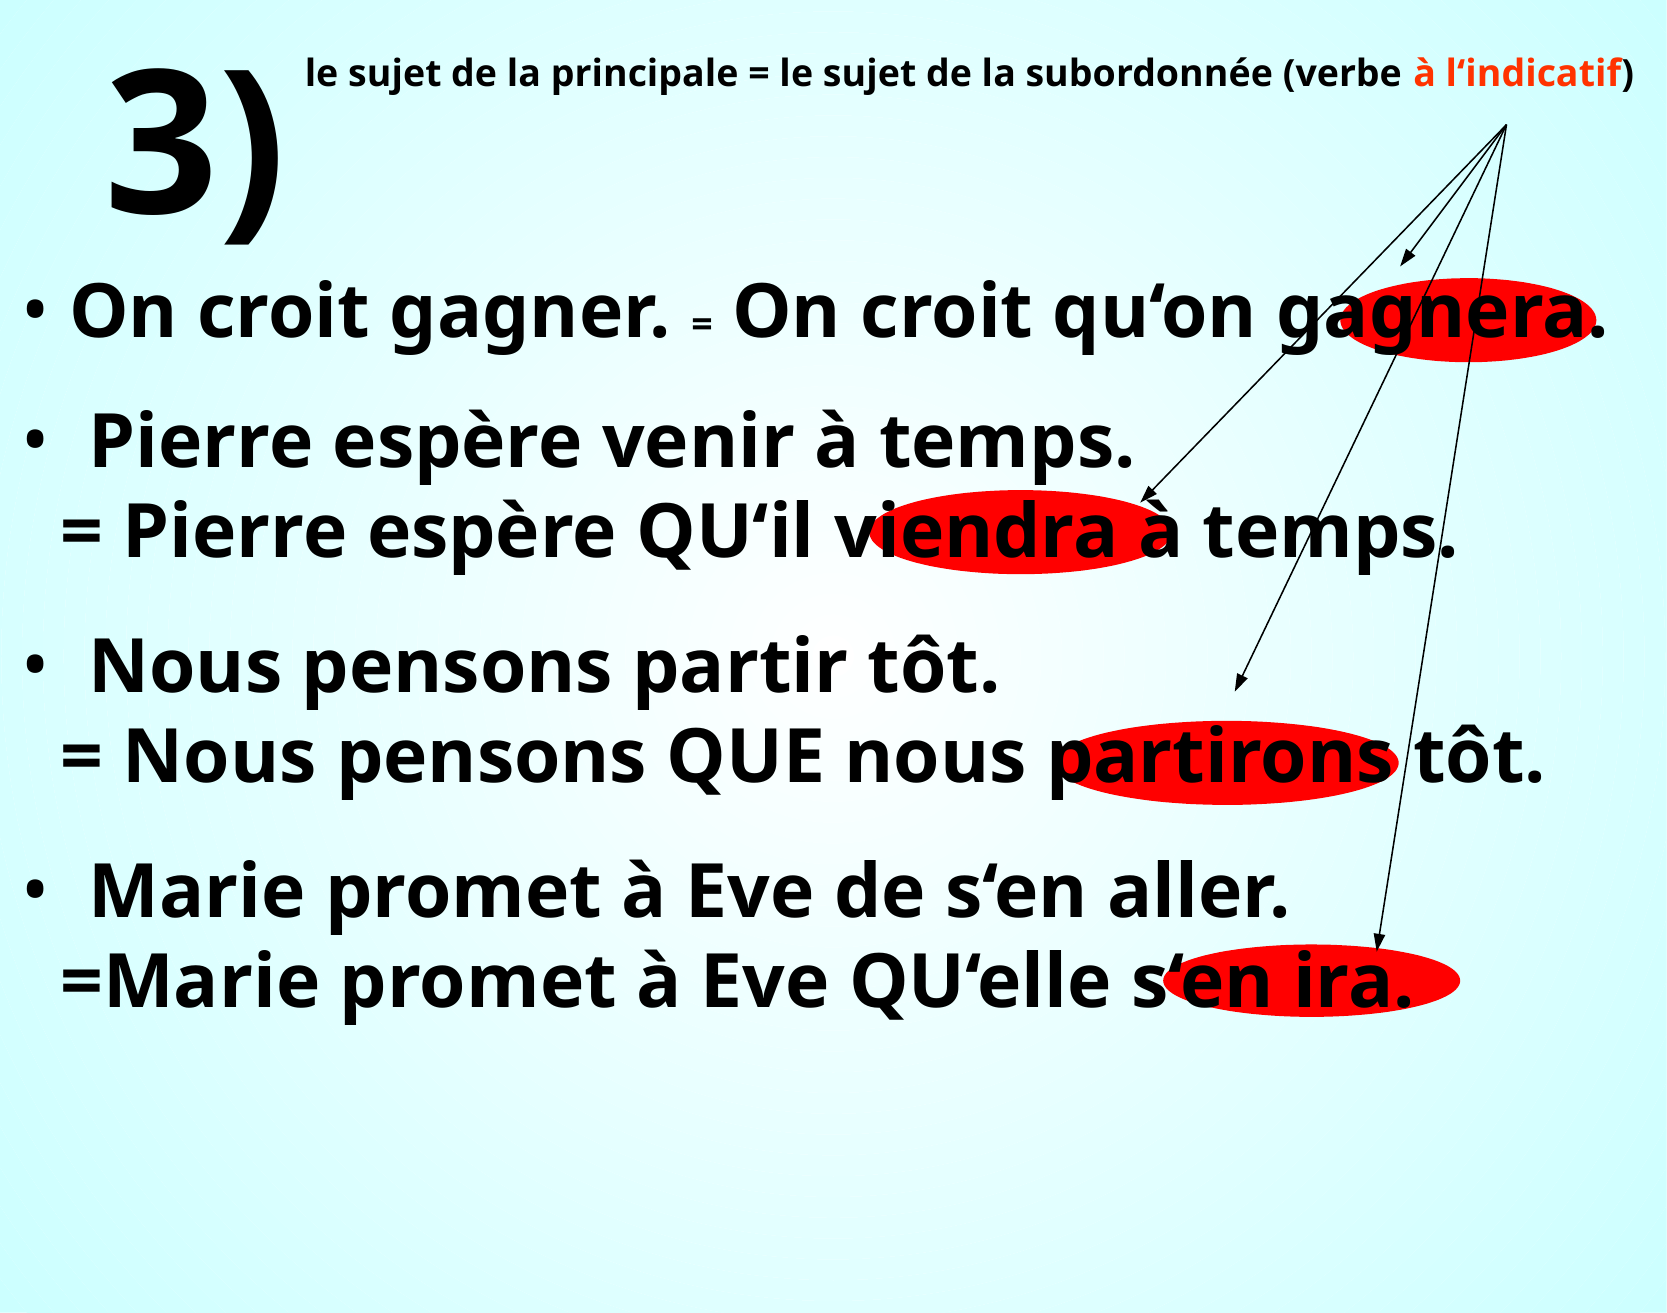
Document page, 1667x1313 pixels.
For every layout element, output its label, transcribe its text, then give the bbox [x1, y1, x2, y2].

text_box On croit gagner. = On croit qu‘on gagnera. Pierre espère venir à temps. = Pierre espère QU‘il viendra à temps. Nous pensons partir tôt. = Nous pensons QUE nous partirons tôt. Marie promet à Eve de s‘en aller. =Marie promet à Eve QU‘elle s‘en ira. [6, 255, 1667, 1300]
text_box le sujet de la principale = le sujet de la subordonnée (verbe à l‘indicatif) [290, 42, 1667, 102]
text_box 3) [89, 6, 397, 255]
